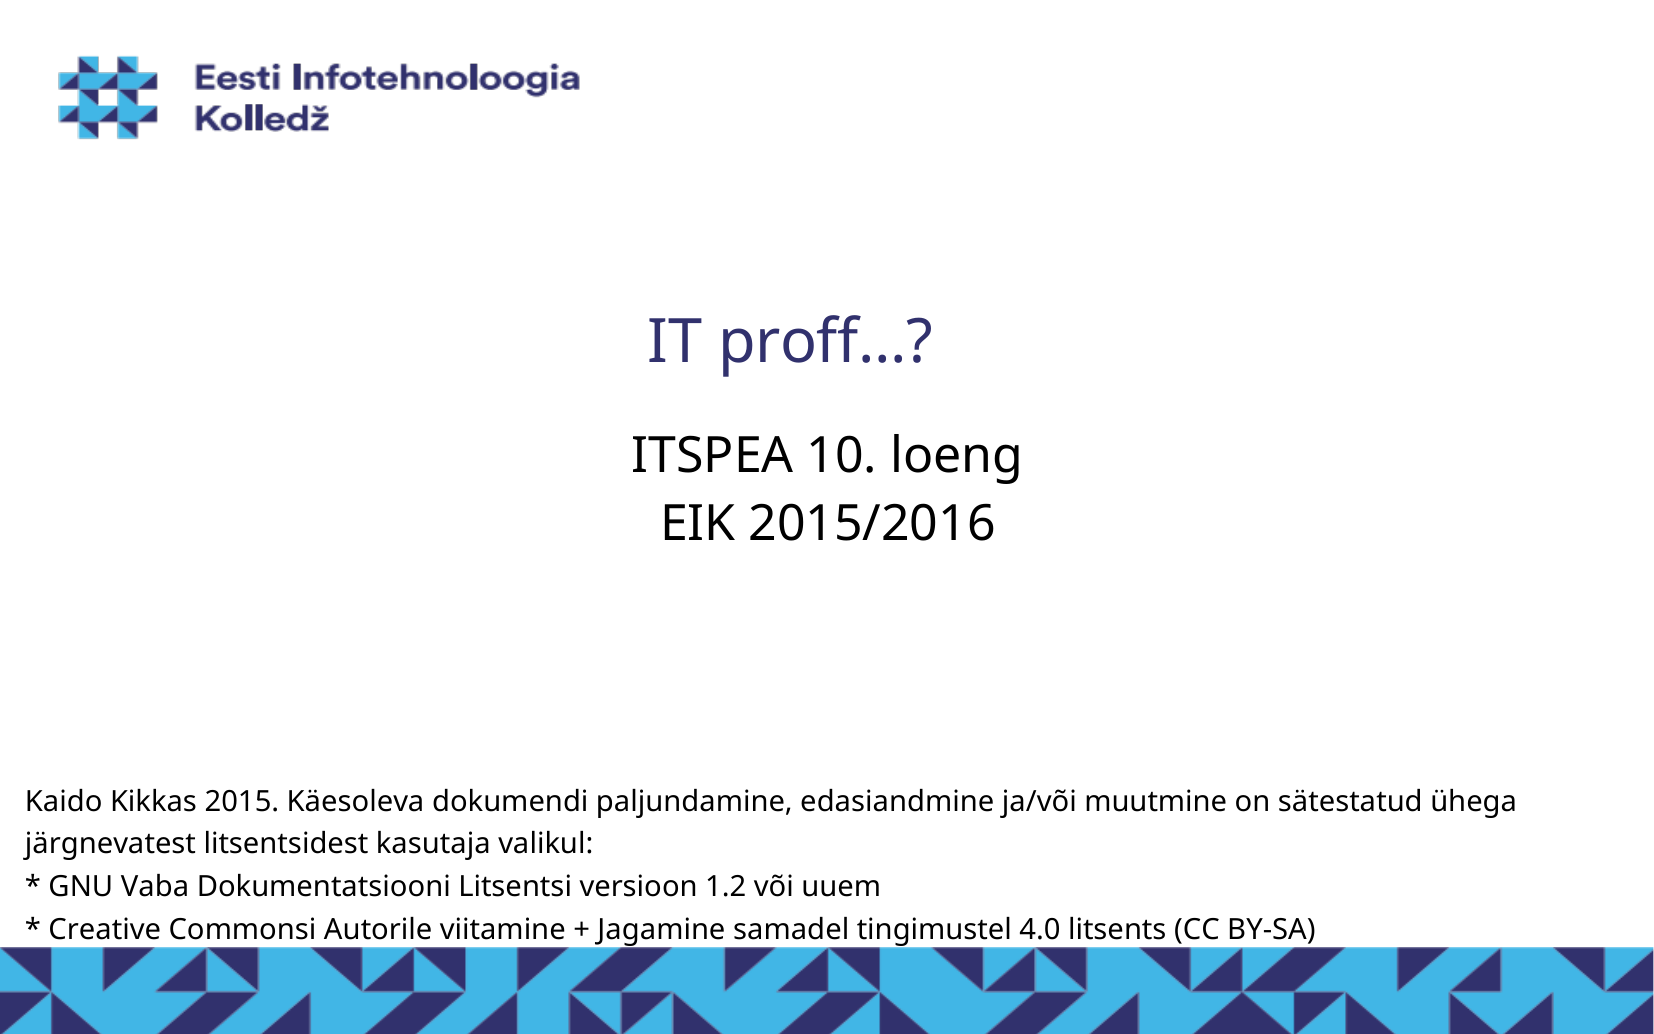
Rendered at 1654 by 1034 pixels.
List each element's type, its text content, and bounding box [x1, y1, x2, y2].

text_box Kaido Kikkas 2015. Käesoleva dokumendi paljundamine, edasiandmine ja/või muutmine on sätestatud ühega järgnevatest litsentsidest kasutaja valikul: * GNU Vaba Dokumentatsiooni Litsentsi versioon 1.2 või uuem * Creative Commonsi Autorile viitamine + Jagamine samadel tingimustel 4.0 litsents (CC BY-SA) [24, 776, 1563, 941]
title IT proff…? [222, 266, 1359, 411]
text_box ITSPEA 10. loeng EIK 2015/2016 [259, 421, 1396, 554]
